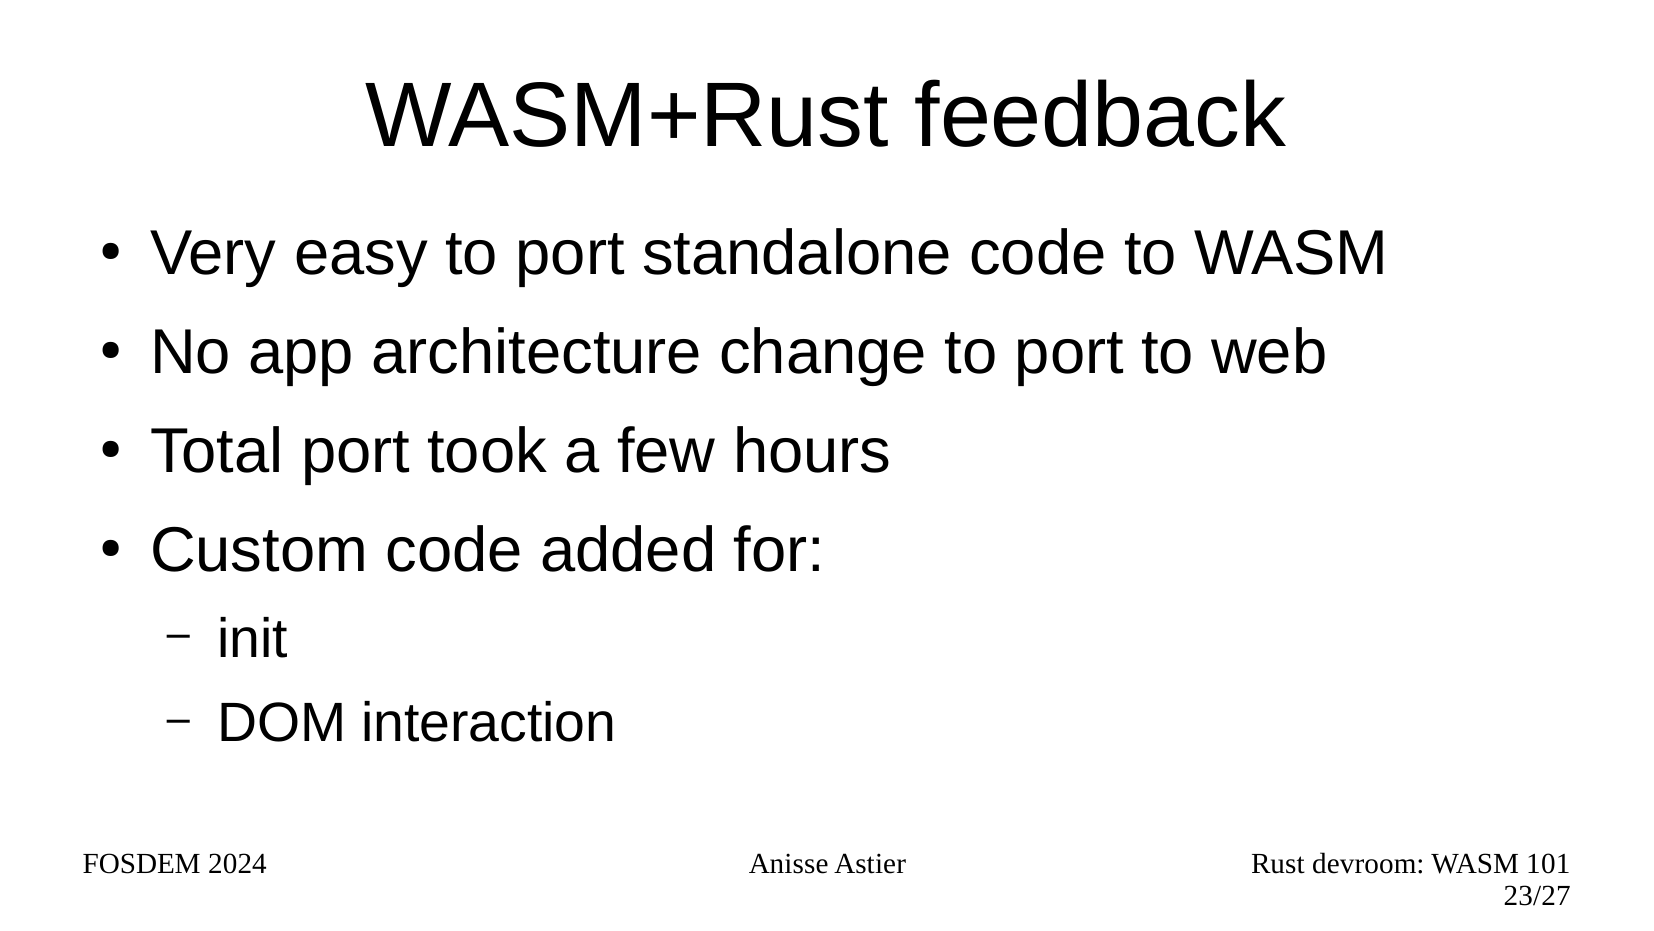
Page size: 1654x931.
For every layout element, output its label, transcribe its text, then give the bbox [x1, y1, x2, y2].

title WASM+Rust feedback [82, 37, 1571, 193]
list Very easy to port standalone code to WASM No app architecture change to port to web Total port took a few hours Custom code added for: init DOM interaction [82, 217, 1571, 758]
